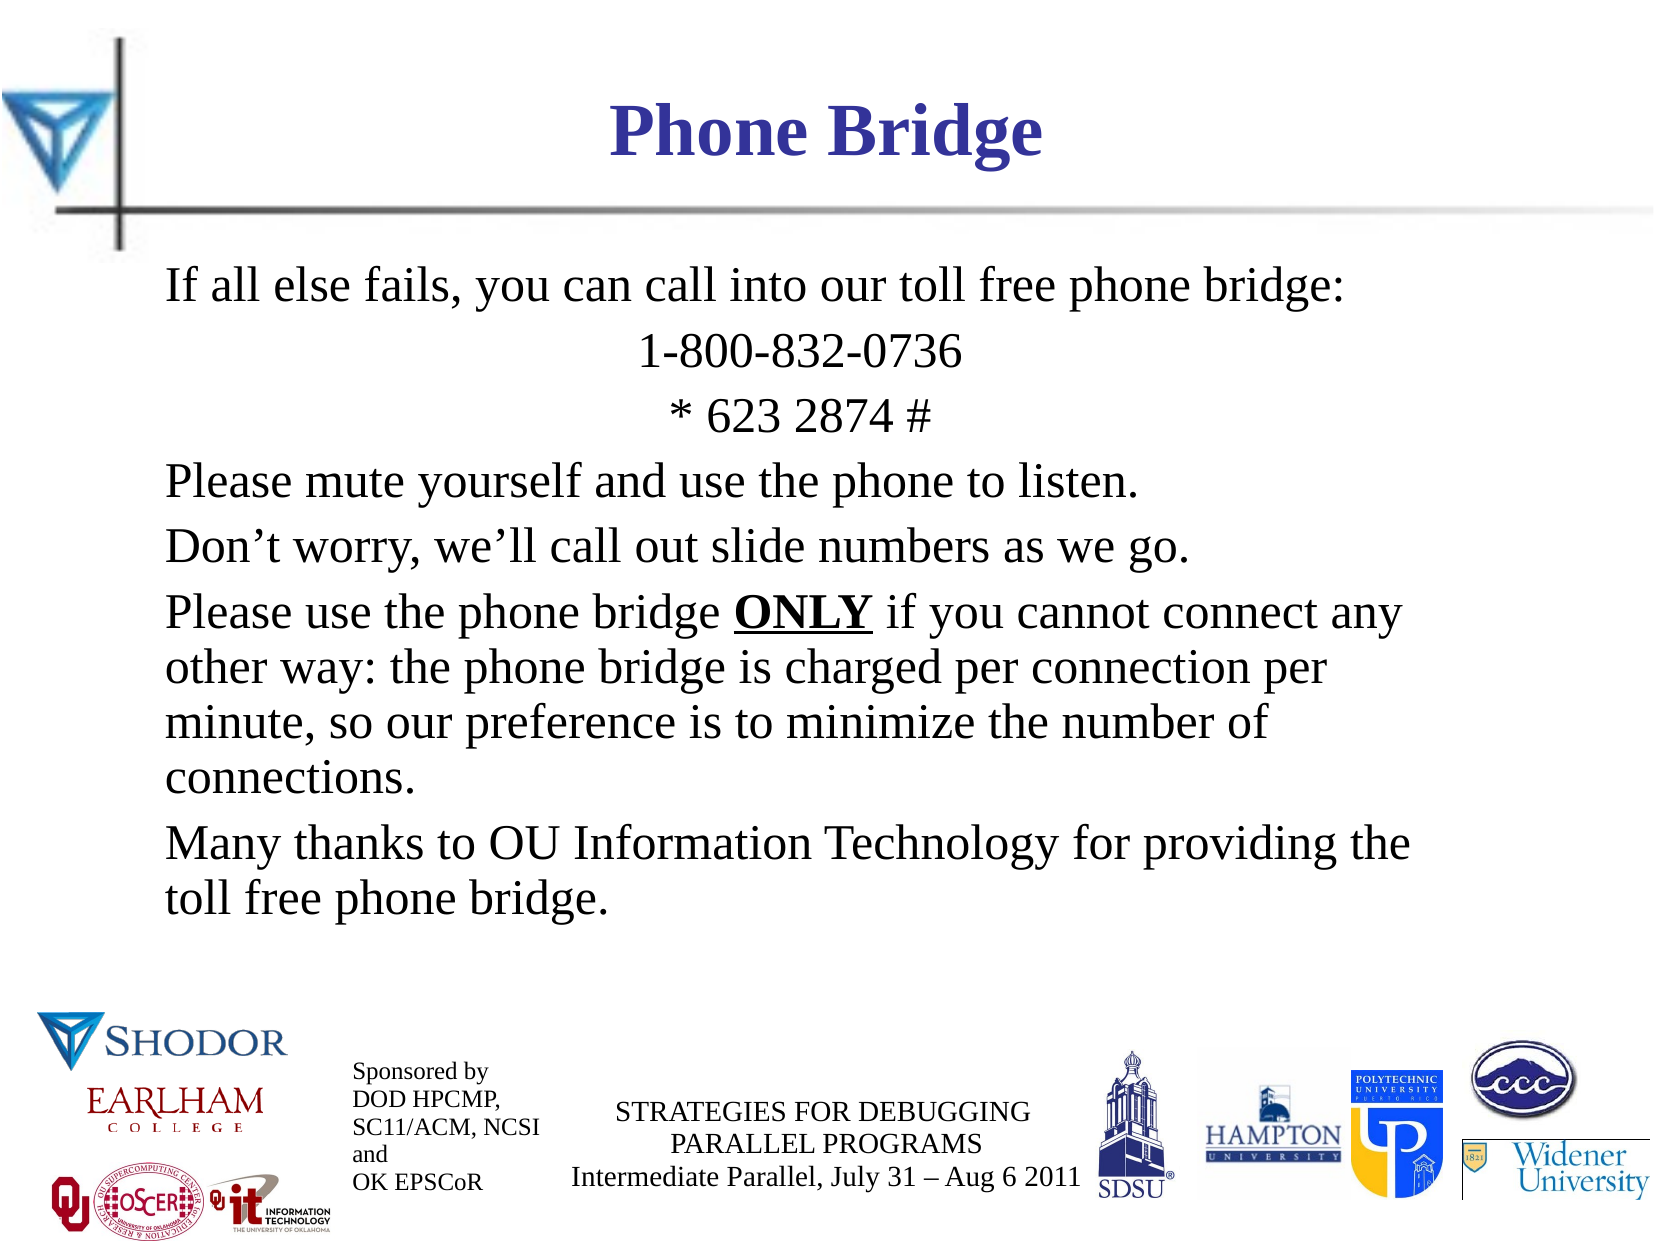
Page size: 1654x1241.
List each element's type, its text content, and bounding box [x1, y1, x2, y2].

picture [1087, 1049, 1188, 1088]
picture [1462, 1030, 1581, 1088]
picture [75, 1025, 92, 1053]
title Phone Bridge [0, 75, 1654, 187]
list If all else fails, you can call into our toll free phone bridge: 1-800-832-0736 * 623 2874 # Please mute yourself and use the phone to listen. Don’t worry, we’ll call out slide numbers as we go. Please use the phone bridge ONLY if you cannot connect any other way: the phone bridge is charged per connection per minute, so our preference is to minimize the number of connections. Many thanks to OU Information Technology for providing the toll free phone bridge. [150, 250, 1450, 1013]
text_box STRATEGIES FOR DEBUGGING PARALLEL PROGRAMS Intermediate Parallel, July 31 – Aug 6 2011 [1351, 1088, 1654, 1201]
picture [2, 28, 1654, 75]
picture [1197, 1047, 1443, 1201]
picture [2, 187, 1654, 263]
text_box STRATEGIES FOR DEBUGGING PARALLEL PROGRAMS Intermediate Parallel, July 31 – Aug 6 2011 [0, 1088, 1197, 1201]
picture [50, 1201, 90, 1233]
picture [37, 1012, 288, 1071]
text_box Sponsored by DOD HPCMP, SC11/ACM, NCSI and OK EPSCoR [337, 1050, 563, 1088]
picture [93, 1201, 338, 1241]
